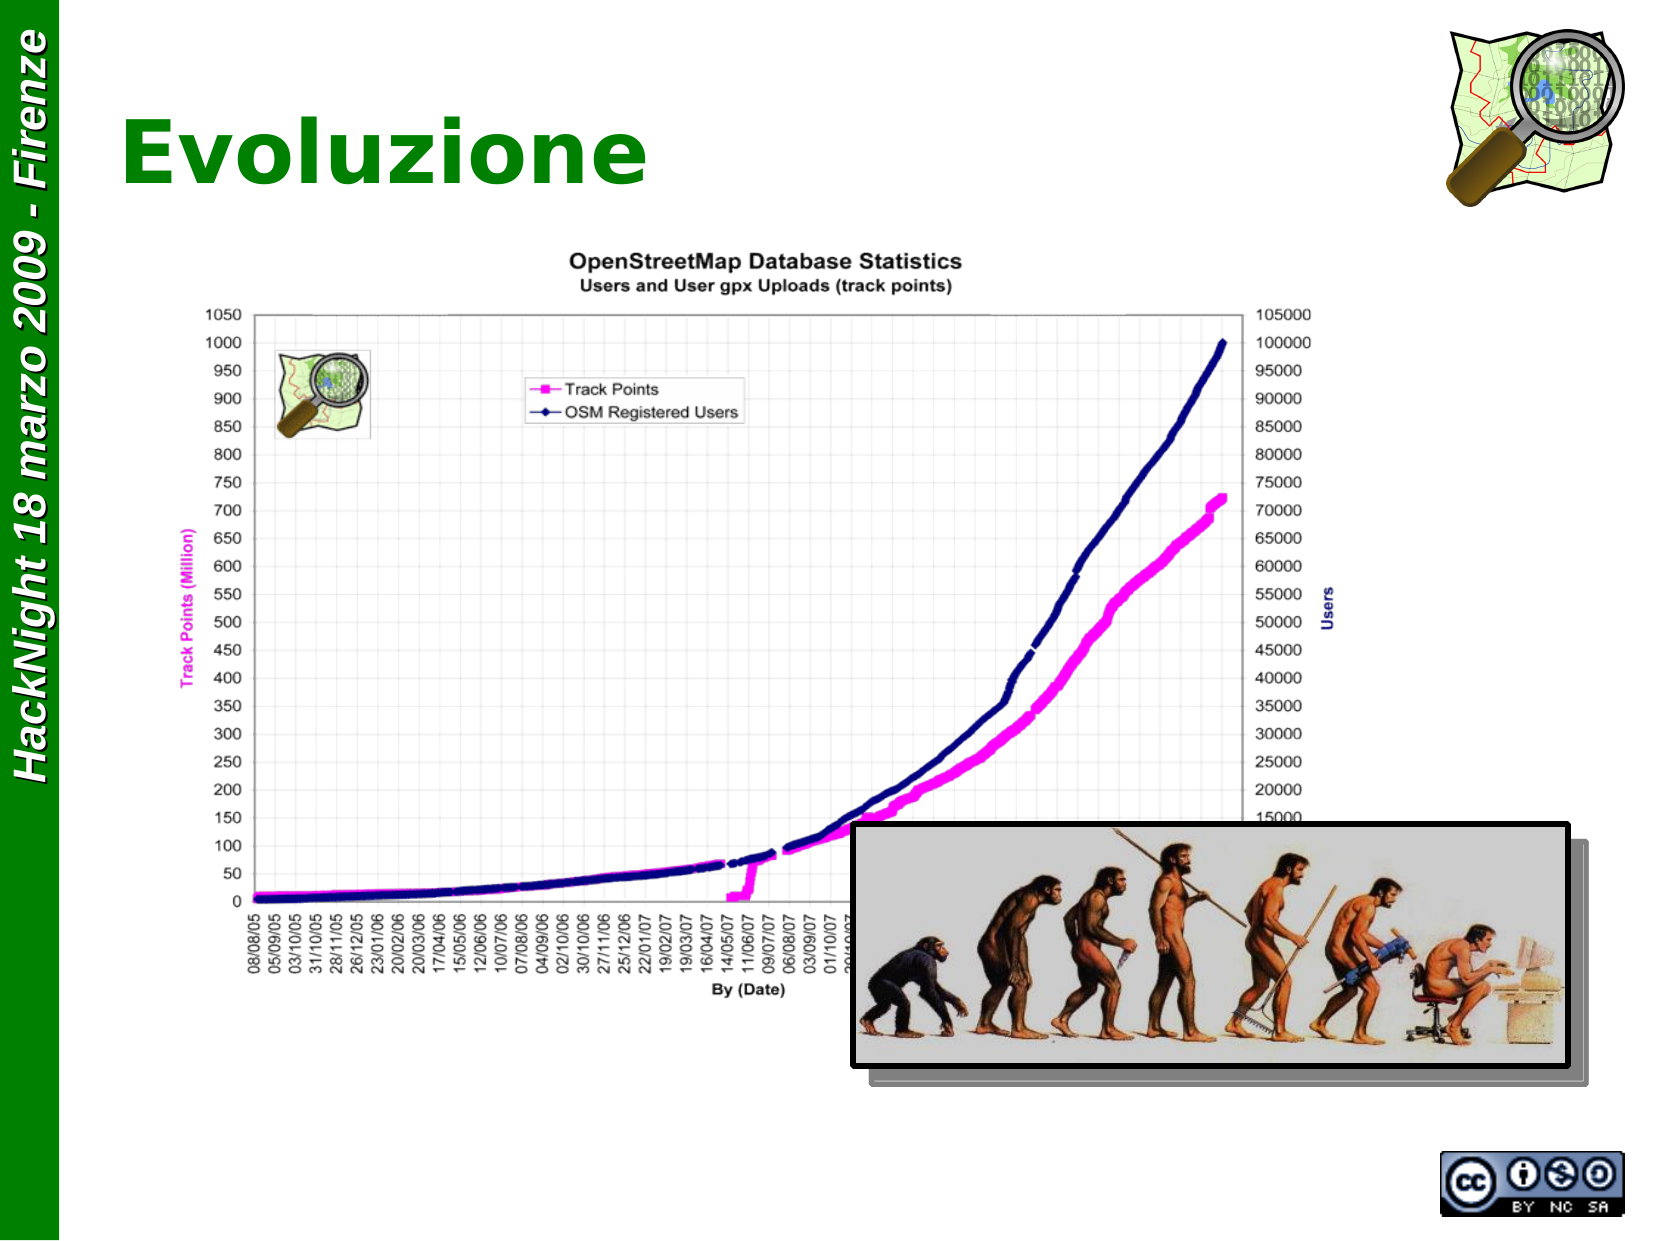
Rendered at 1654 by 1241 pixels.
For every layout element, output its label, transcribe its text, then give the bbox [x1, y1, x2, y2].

picture [1440, 1151, 1625, 1217]
picture [856, 826, 1565, 1063]
picture [1446, 29, 1625, 207]
picture [177, 242, 1343, 1004]
title Evoluzione [118, 56, 1306, 249]
